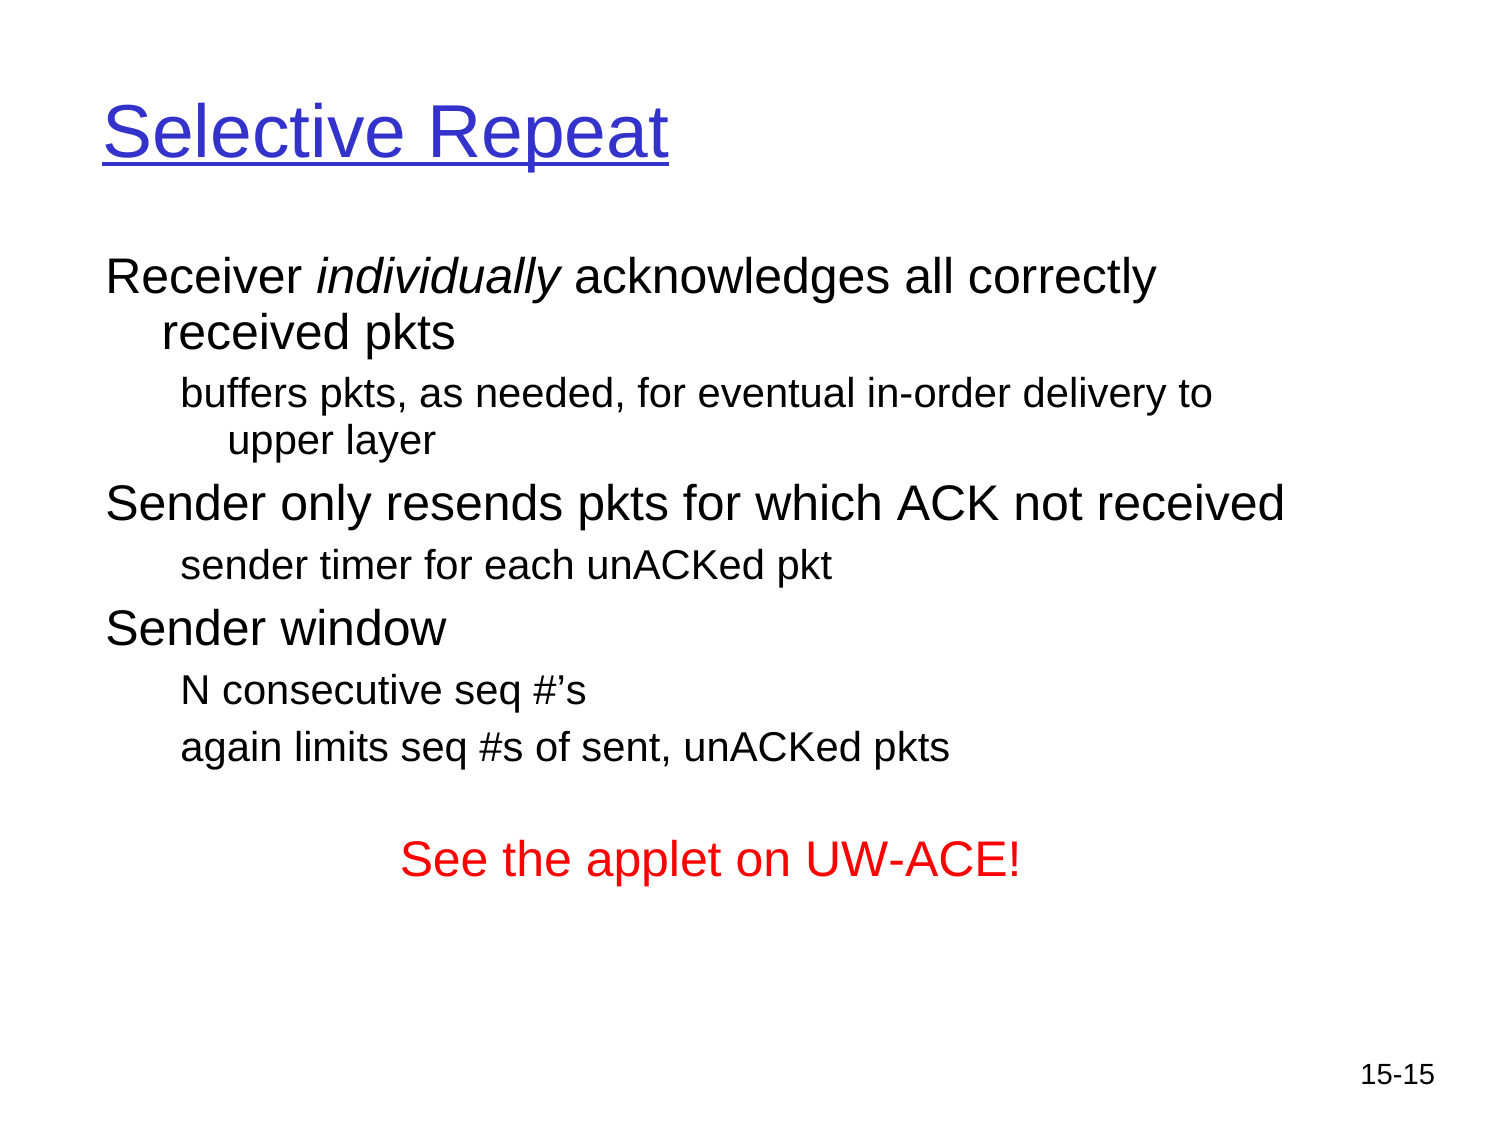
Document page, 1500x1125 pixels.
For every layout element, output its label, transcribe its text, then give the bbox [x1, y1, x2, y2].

list Receiver individually acknowledges all correctly received pkts buffers pkts, as needed, for eventual in-order delivery to upper layer Sender only resends pkts for which ACK not received sender timer for each unACKed pkt Sender window N consecutive seq #’s again limits seq #s of sent, unACKed pkts See the applet on UW-ACE! [90, 240, 1332, 1004]
title Selective Repeat [87, 37, 1363, 225]
